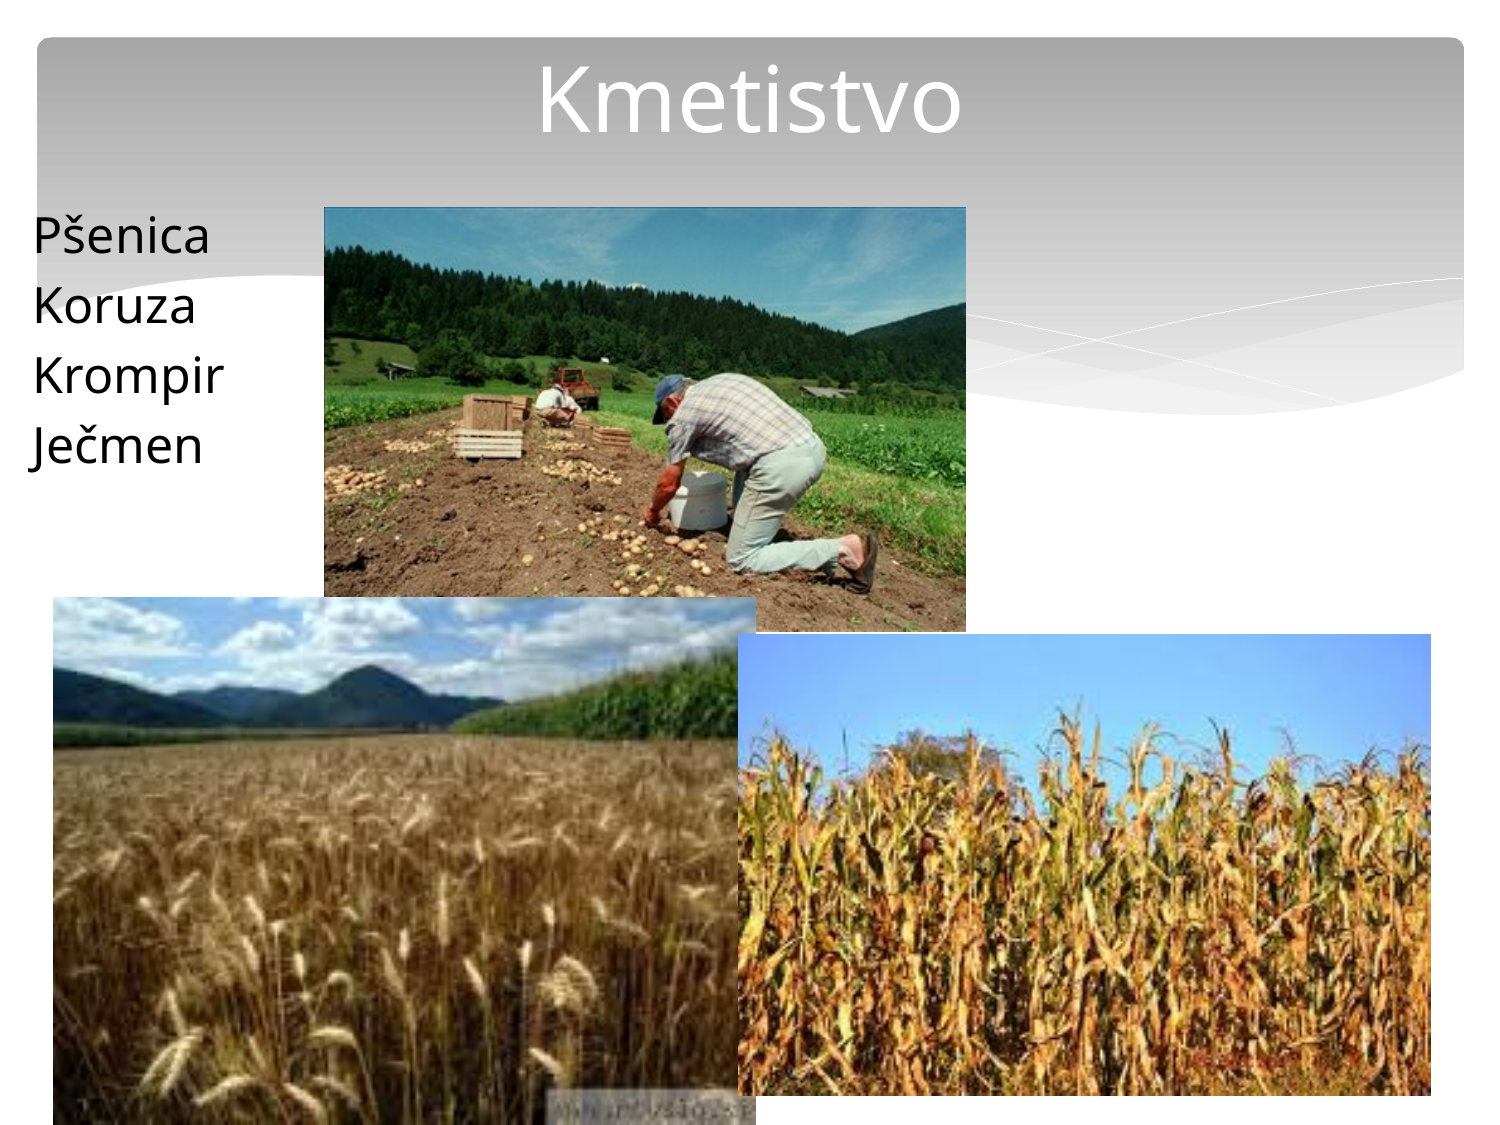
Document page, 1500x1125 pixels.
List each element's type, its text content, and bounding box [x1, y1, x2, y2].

picture [53, 207, 1431, 1125]
title Kmetistvo [75, 31, 1425, 161]
list Pšenica Koruza Krompir Ječmen [17, 196, 1471, 1120]
